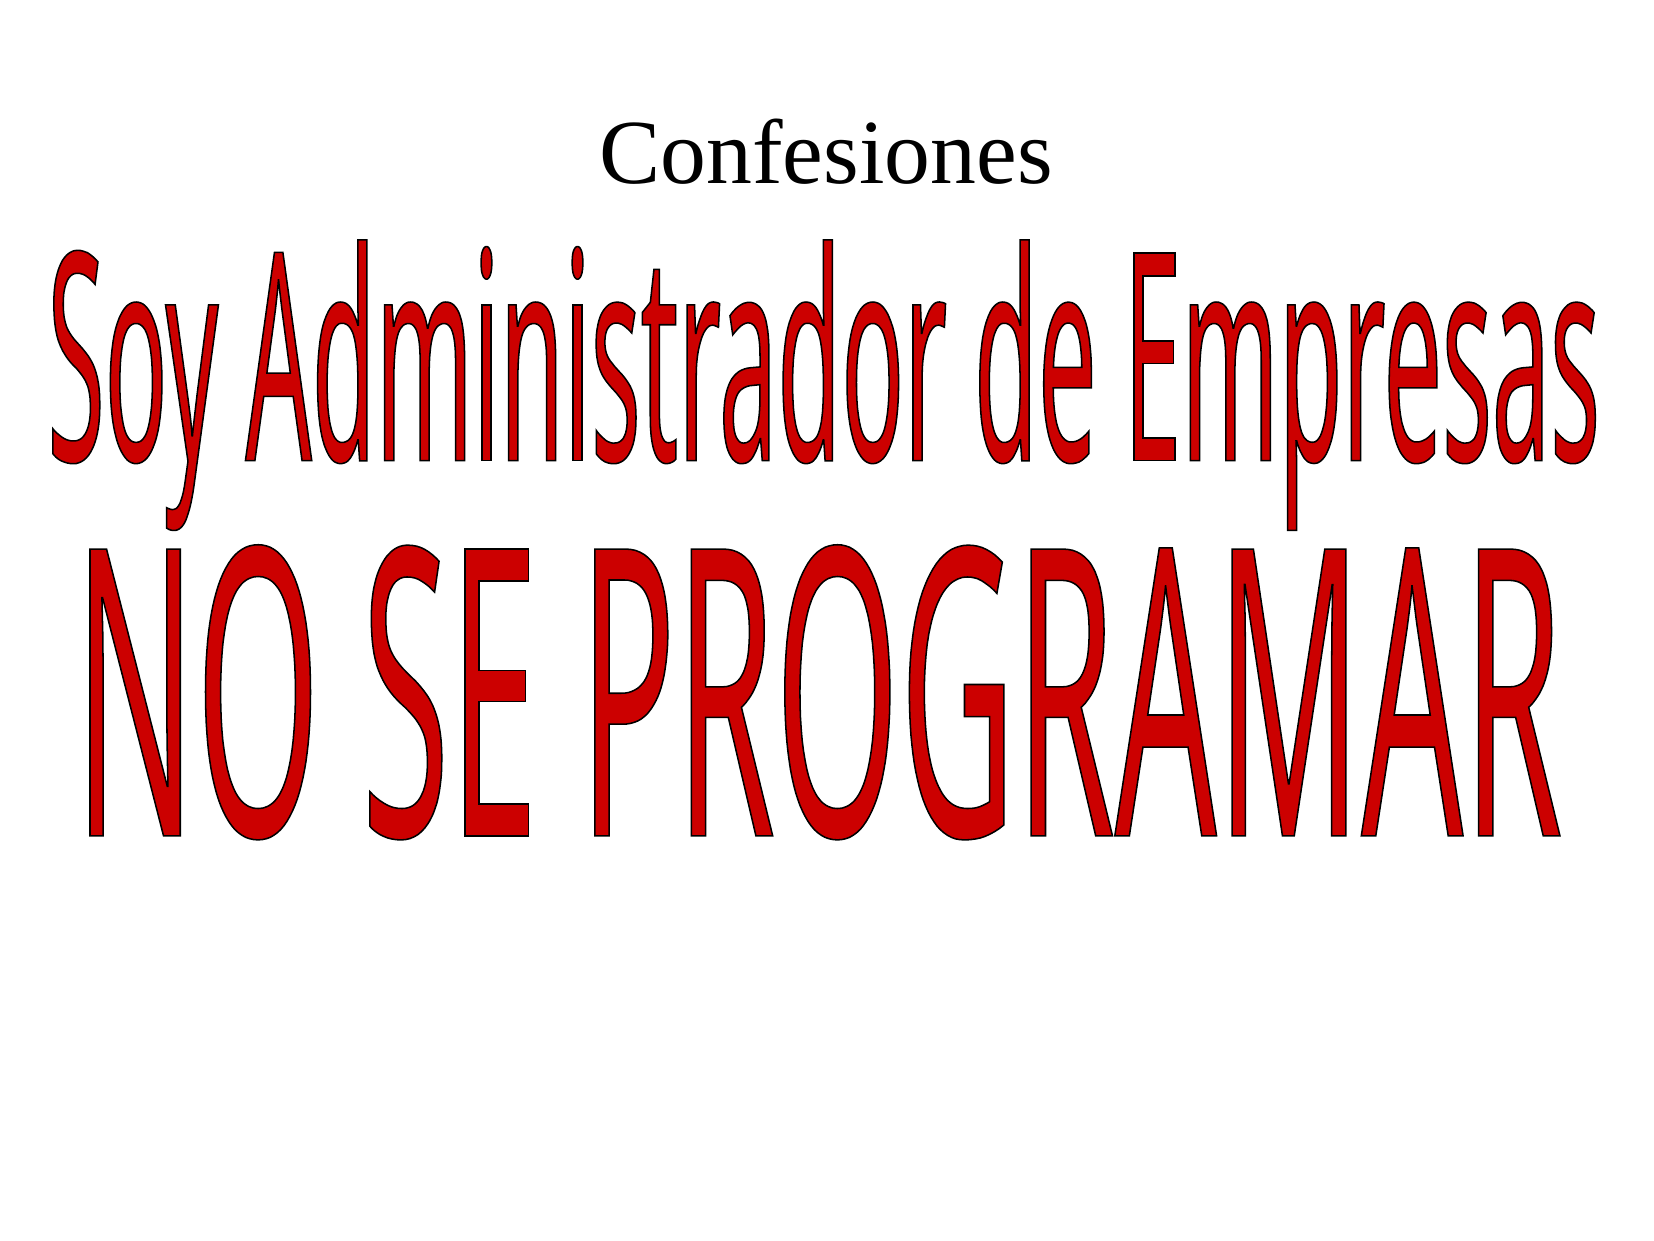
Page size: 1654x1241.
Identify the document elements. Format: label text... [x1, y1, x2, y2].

text_box Soy Administrador de Empresas [110, 302, 162, 464]
text_box NO SE PROGRAMAR [1232, 549, 1346, 836]
text_box NO SE PROGRAMAR [909, 545, 1004, 840]
text_box NO SE PROGRAMAR [1478, 549, 1560, 836]
text_box Soy Administrador de Empresas [687, 302, 720, 461]
text_box Soy Administrador de Empresas [912, 302, 946, 461]
text_box Soy Administrador de Empresas [979, 239, 1030, 464]
text_box Soy Administrador de Empresas [1555, 302, 1596, 464]
text_box Soy Administrador de Empresas [317, 239, 367, 464]
text_box Soy Administrador de Empresas [572, 304, 583, 461]
text_box Soy Administrador de Empresas [1447, 302, 1488, 464]
text_box Soy Administrador de Empresas [1496, 302, 1542, 464]
text_box Soy Administrador de Empresas [245, 252, 312, 461]
text_box NO SE PROGRAMAR [1361, 547, 1464, 836]
text_box Soy Administrador de Empresas [1351, 302, 1385, 461]
text_box NO SE PROGRAMAR [594, 549, 668, 836]
text_box Soy Administrador de Empresas [1043, 302, 1092, 464]
text_box NO SE PROGRAMAR [90, 549, 181, 836]
text_box Soy Administrador de Empresas [481, 304, 491, 461]
text_box Soy Administrador de Empresas [508, 302, 556, 461]
text_box NO SE PROGRAMAR [464, 549, 529, 836]
text_box Soy Administrador de Empresas [847, 302, 899, 464]
text_box Soy Administrador de Empresas [723, 302, 769, 464]
text_box NO SE PROGRAMAR [784, 544, 890, 840]
text_box Soy Administrador de Empresas [1389, 302, 1437, 464]
text_box Soy Administrador de Empresas [52, 250, 100, 464]
text_box NO SE PROGRAMAR [691, 549, 773, 836]
text_box Soy Administrador de Empresas [642, 269, 676, 464]
text_box NO SE PROGRAMAR [1114, 547, 1217, 836]
text_box Soy Administrador de Empresas [1133, 253, 1176, 461]
text_box Soy Administrador de Empresas [596, 302, 637, 464]
text_box Soy Administrador de Empresas [165, 304, 219, 531]
text_box NO SE PROGRAMAR [205, 544, 311, 840]
text_box Soy Administrador de Empresas [384, 302, 465, 461]
text_box NO SE PROGRAMAR [369, 545, 442, 840]
title Confesiones [82, 49, 1571, 257]
text_box Soy Administrador de Empresas [1287, 302, 1337, 531]
text_box NO SE PROGRAMAR [1031, 549, 1113, 836]
text_box Soy Administrador de Empresas [1190, 302, 1271, 461]
text_box Soy Administrador de Empresas [783, 239, 833, 464]
